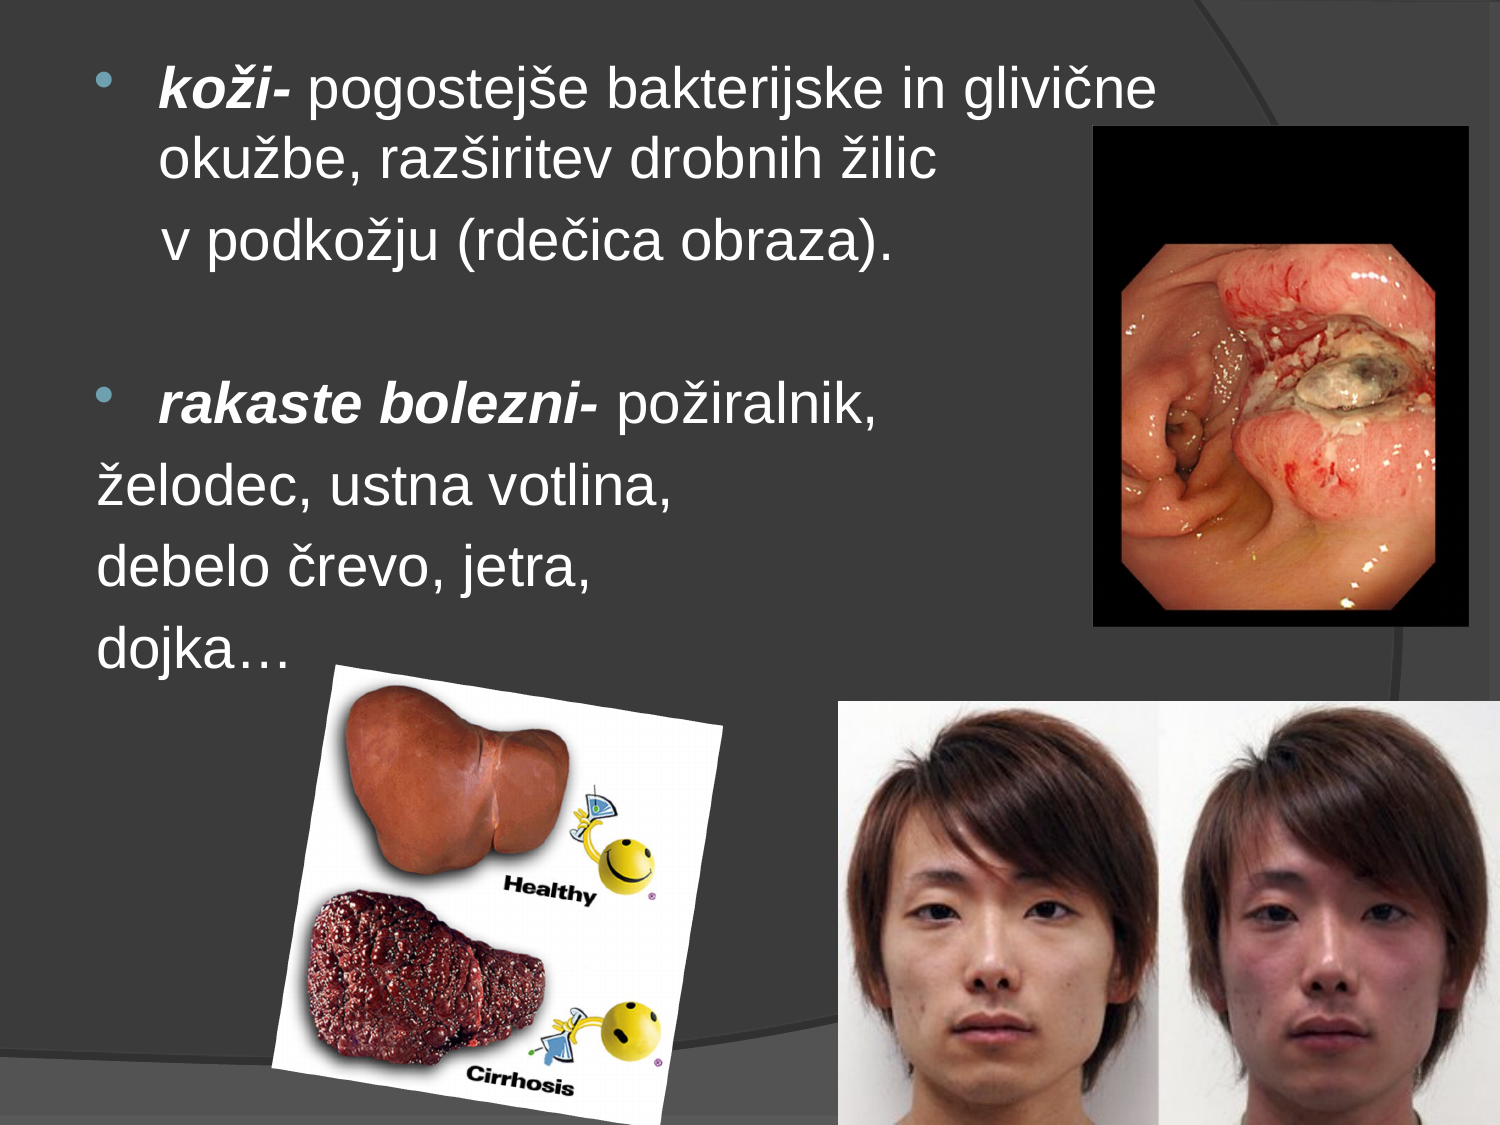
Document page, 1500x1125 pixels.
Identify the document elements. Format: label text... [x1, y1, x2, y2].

list koži- pogostejše bakterijske in glivične okužbe, razširitev drobnih žilic v podkožju (rdečica obraza). rakaste bolezni- požiralnik, želodec, ustna votlina, debelo črevo, jetra, dojka… [75, 42, 1317, 1005]
picture [838, 701, 1500, 1125]
picture [271, 664, 723, 1125]
picture [1092, 125, 1469, 627]
